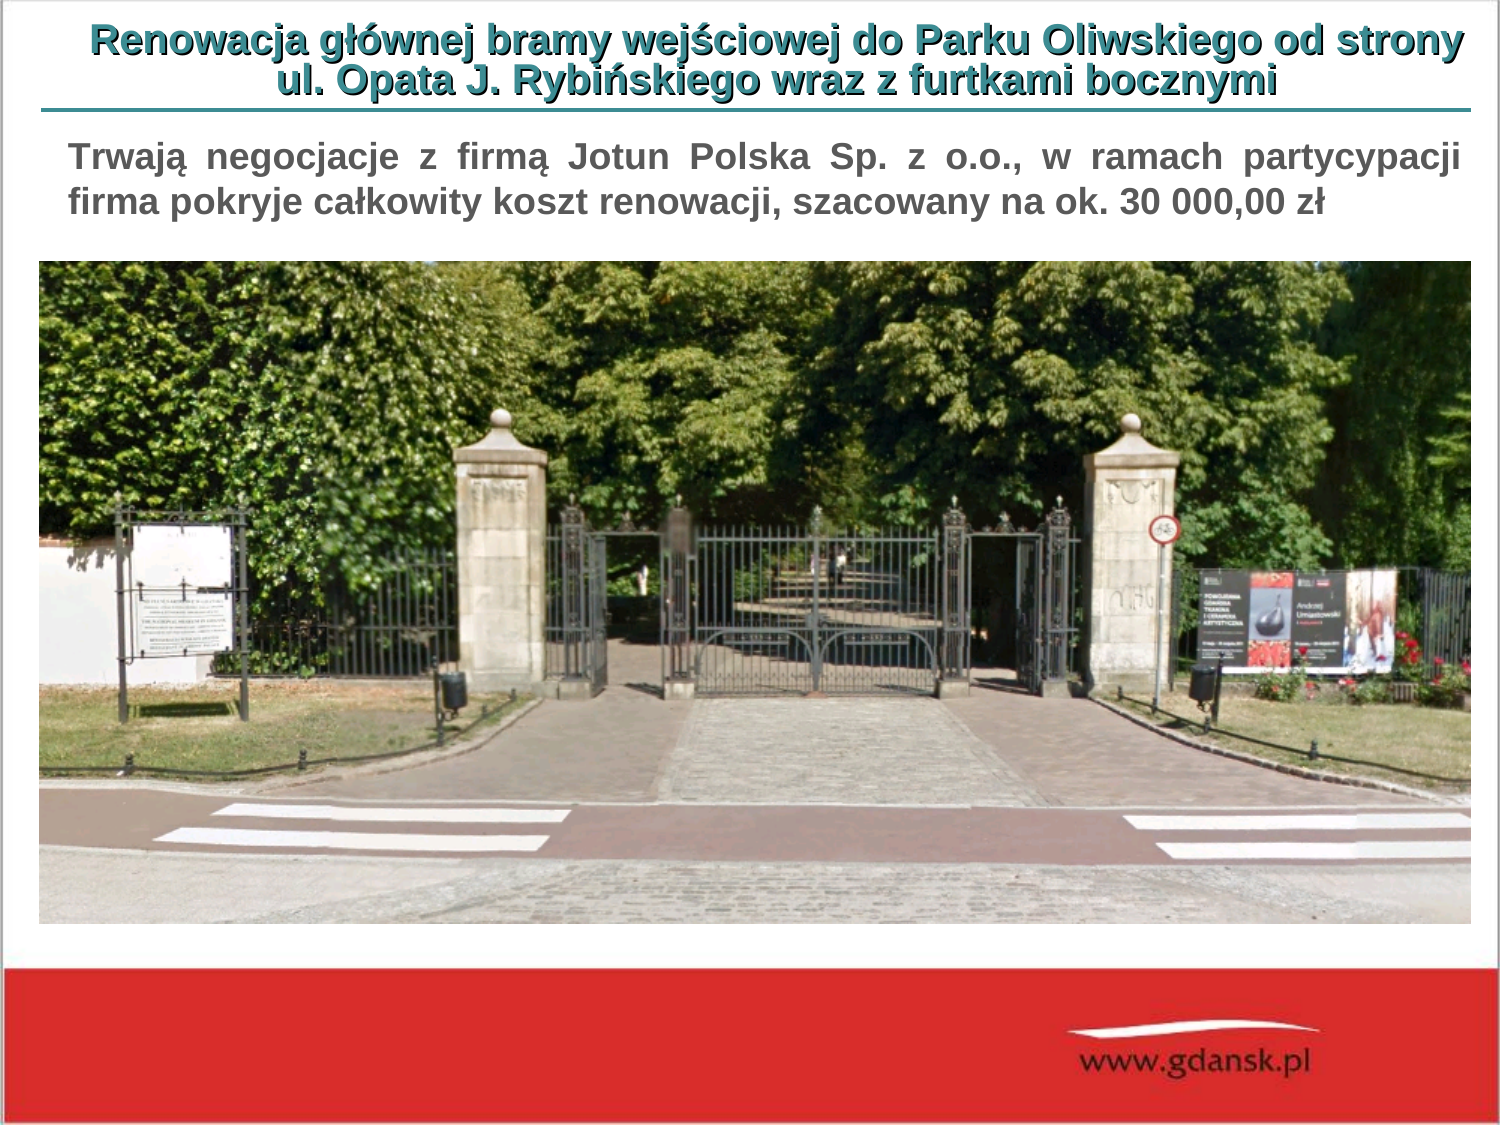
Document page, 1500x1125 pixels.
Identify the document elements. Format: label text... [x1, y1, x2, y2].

text_box Renowacja głównej bramy wejściowej do Parku Oliwskiego od strony ul. Opata J. Rybińskiego wraz z furtkami bocznymi [53, 14, 1500, 110]
text_box Trwają negocjacje z firmą Jotun Polska Sp. z o.o., w ramach partycypacji firma pokryje całkowity koszt renowacji, szacowany na ok. 30 000,00 zł [53, 124, 1478, 230]
picture [0, 0, 1500, 1125]
